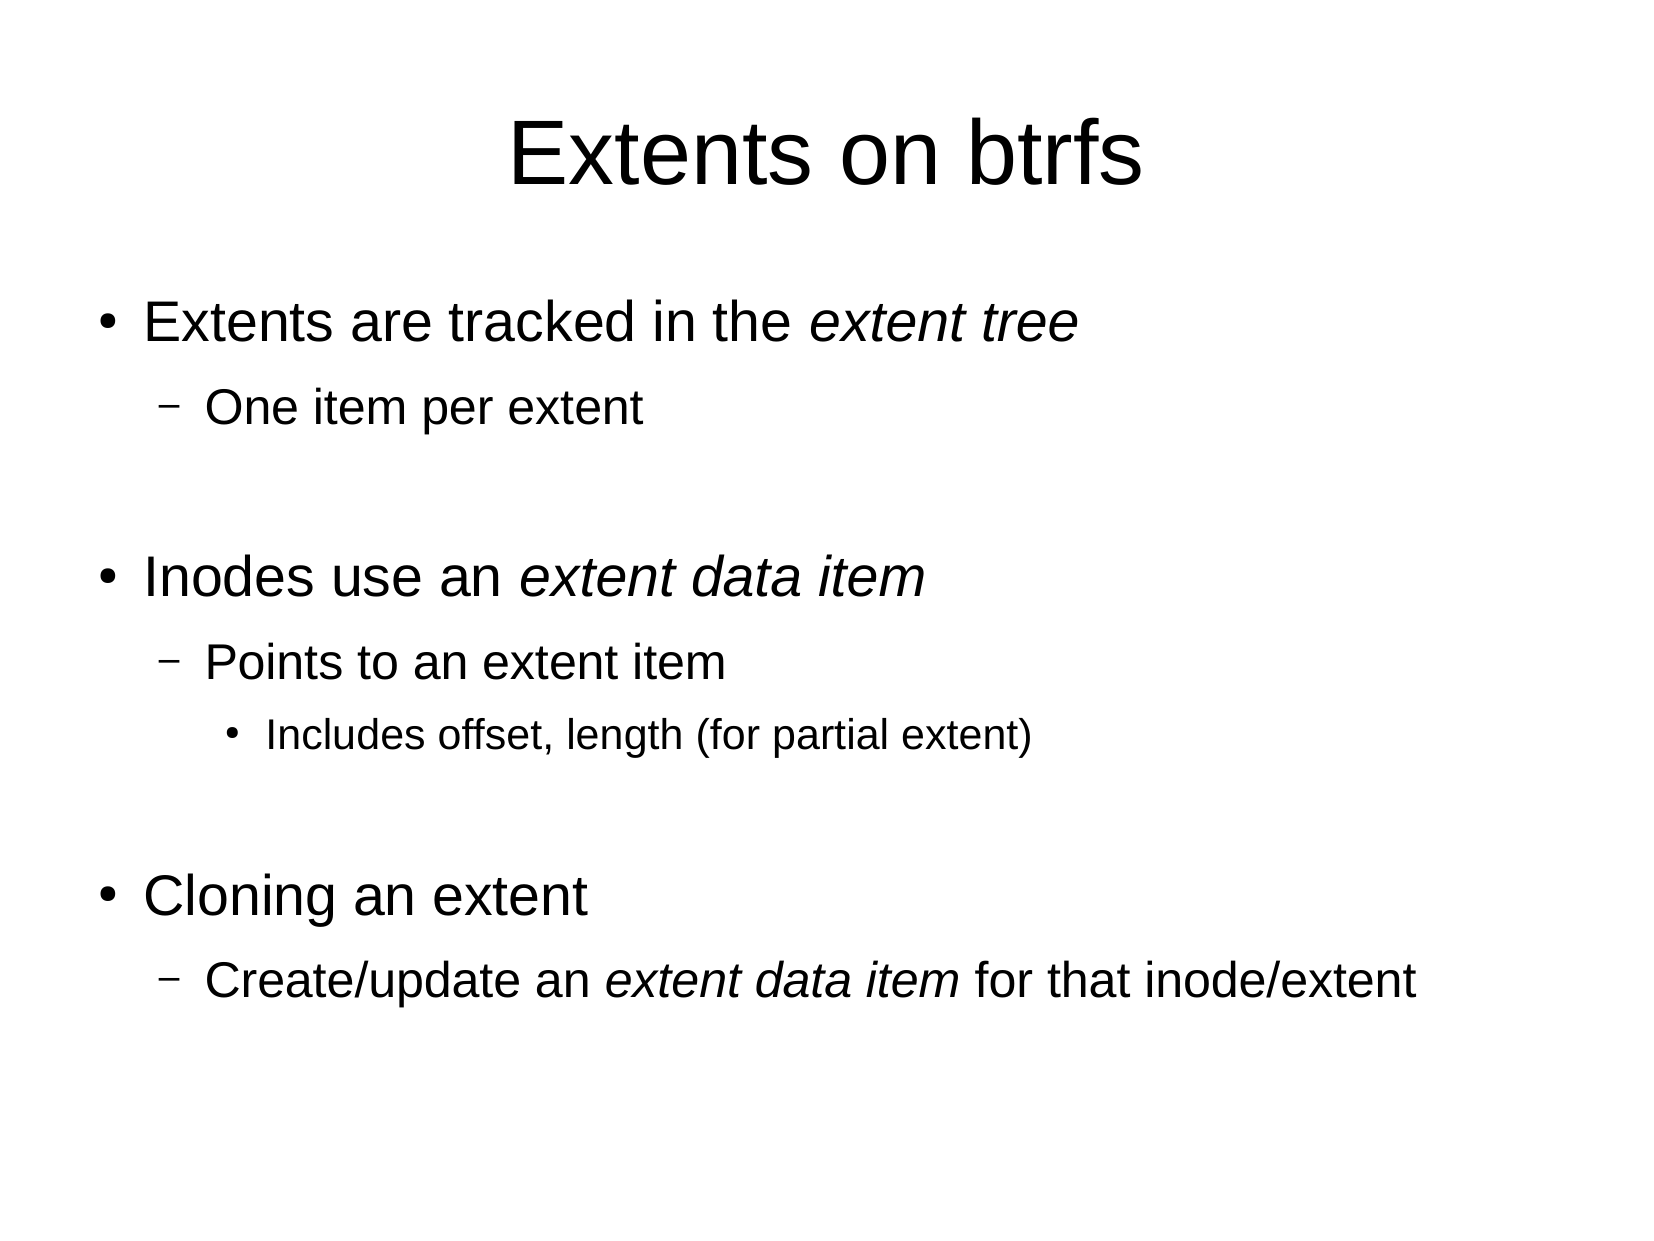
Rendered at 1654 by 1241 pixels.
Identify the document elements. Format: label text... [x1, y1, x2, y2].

title Extents on btrfs [82, 49, 1571, 257]
list Extents are tracked in the extent tree One item per extent Inodes use an extent data item Points to an extent item Includes offset, length (for partial extent) Cloning an extent Create/update an extent data item for that inode/extent [82, 290, 1571, 1010]
